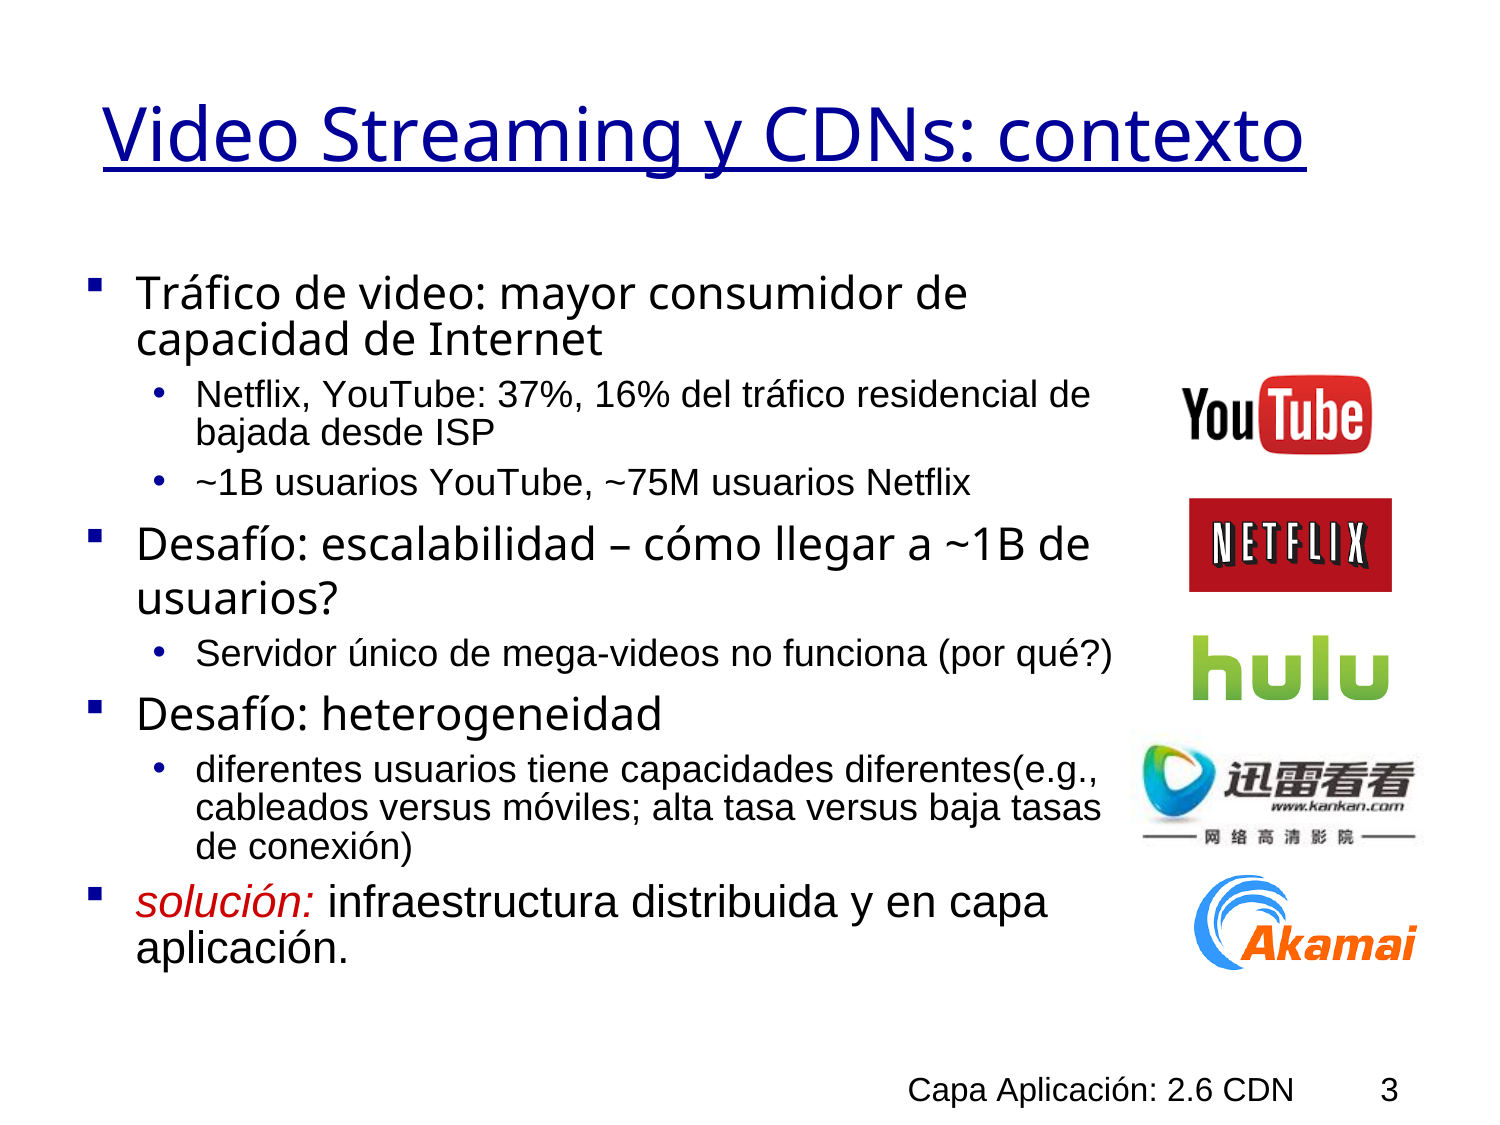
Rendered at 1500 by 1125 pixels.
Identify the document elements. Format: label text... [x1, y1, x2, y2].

title Video Streaming y CDNs: contexto [87, 37, 1443, 225]
picture [1191, 634, 1390, 701]
picture [1120, 722, 1452, 986]
list Tráfico de video: mayor consumidor de capacidad de Internet Netflix, YouTube: 37%, 16% del tráfico residencial de bajada desde ISP ~1B usuarios YouTube, ~75M usuarios Netflix Desafío: escalabilidad – cómo llegar a ~1B de usuarios? Servidor único de mega-videos no funciona (por qué?) Desafío: heterogeneidad diferentes usuarios tiene capacidades diferentes(e.g., cableados versus móviles; alta tasa versus baja tasas de conexión) solución: infraestructura distribuida y en capa aplicación. [69, 264, 1137, 1027]
picture [1130, 323, 1423, 592]
